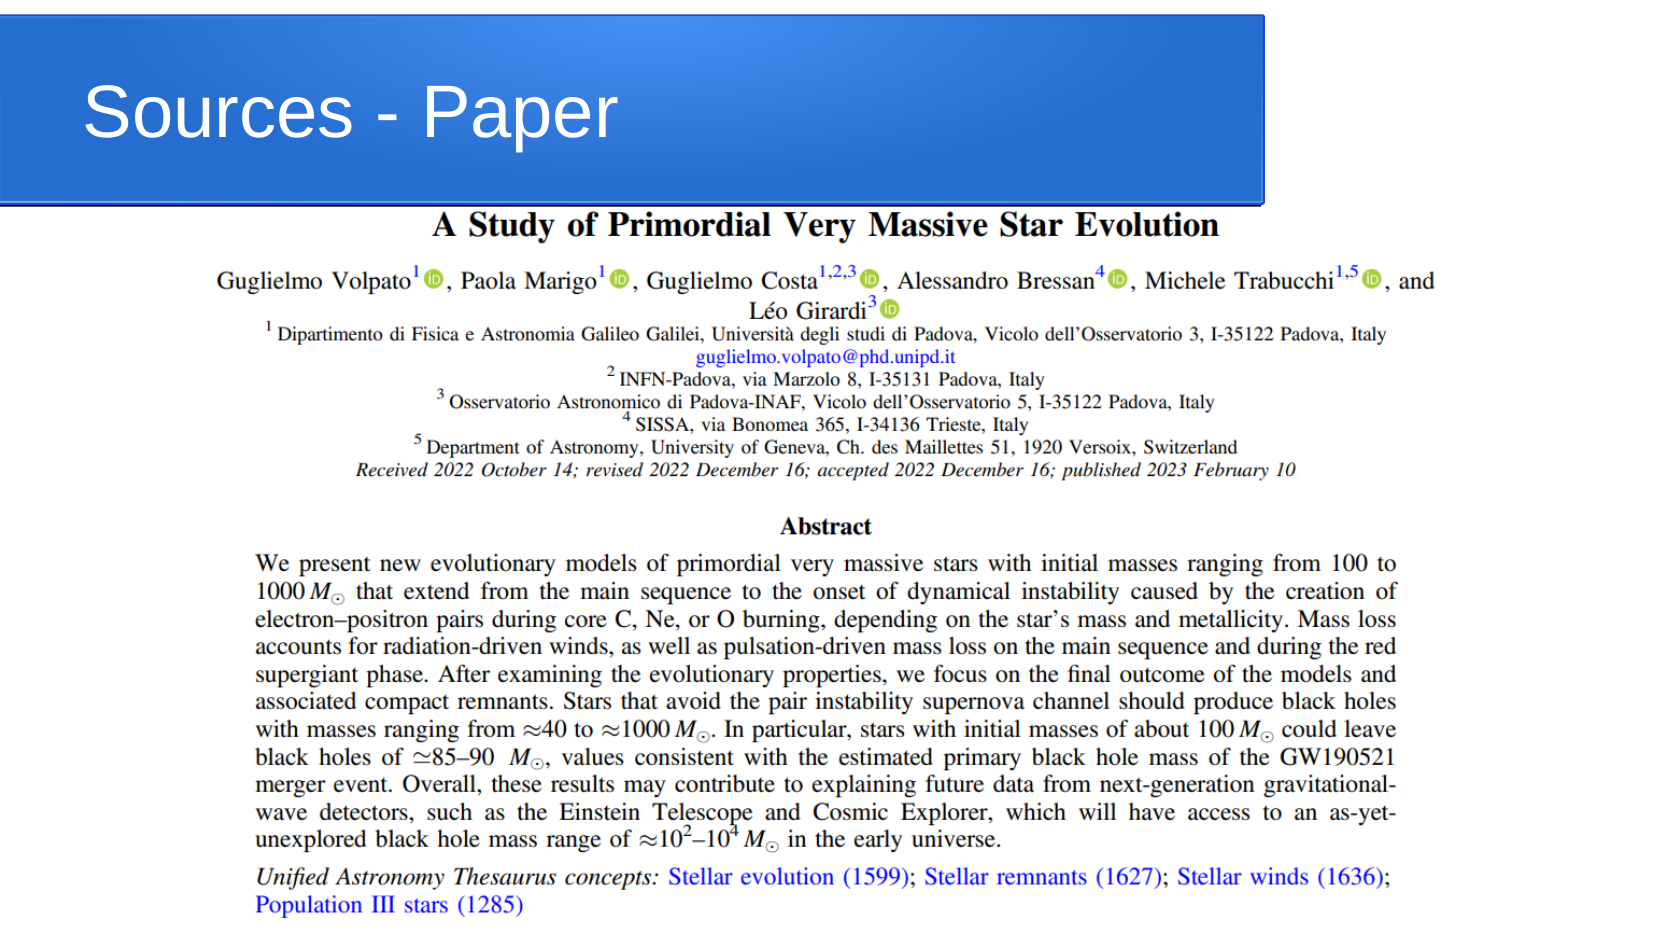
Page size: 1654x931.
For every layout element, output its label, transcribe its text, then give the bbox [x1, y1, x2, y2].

picture [210, 209, 1441, 931]
title Sources - Paper [82, 35, 1235, 189]
